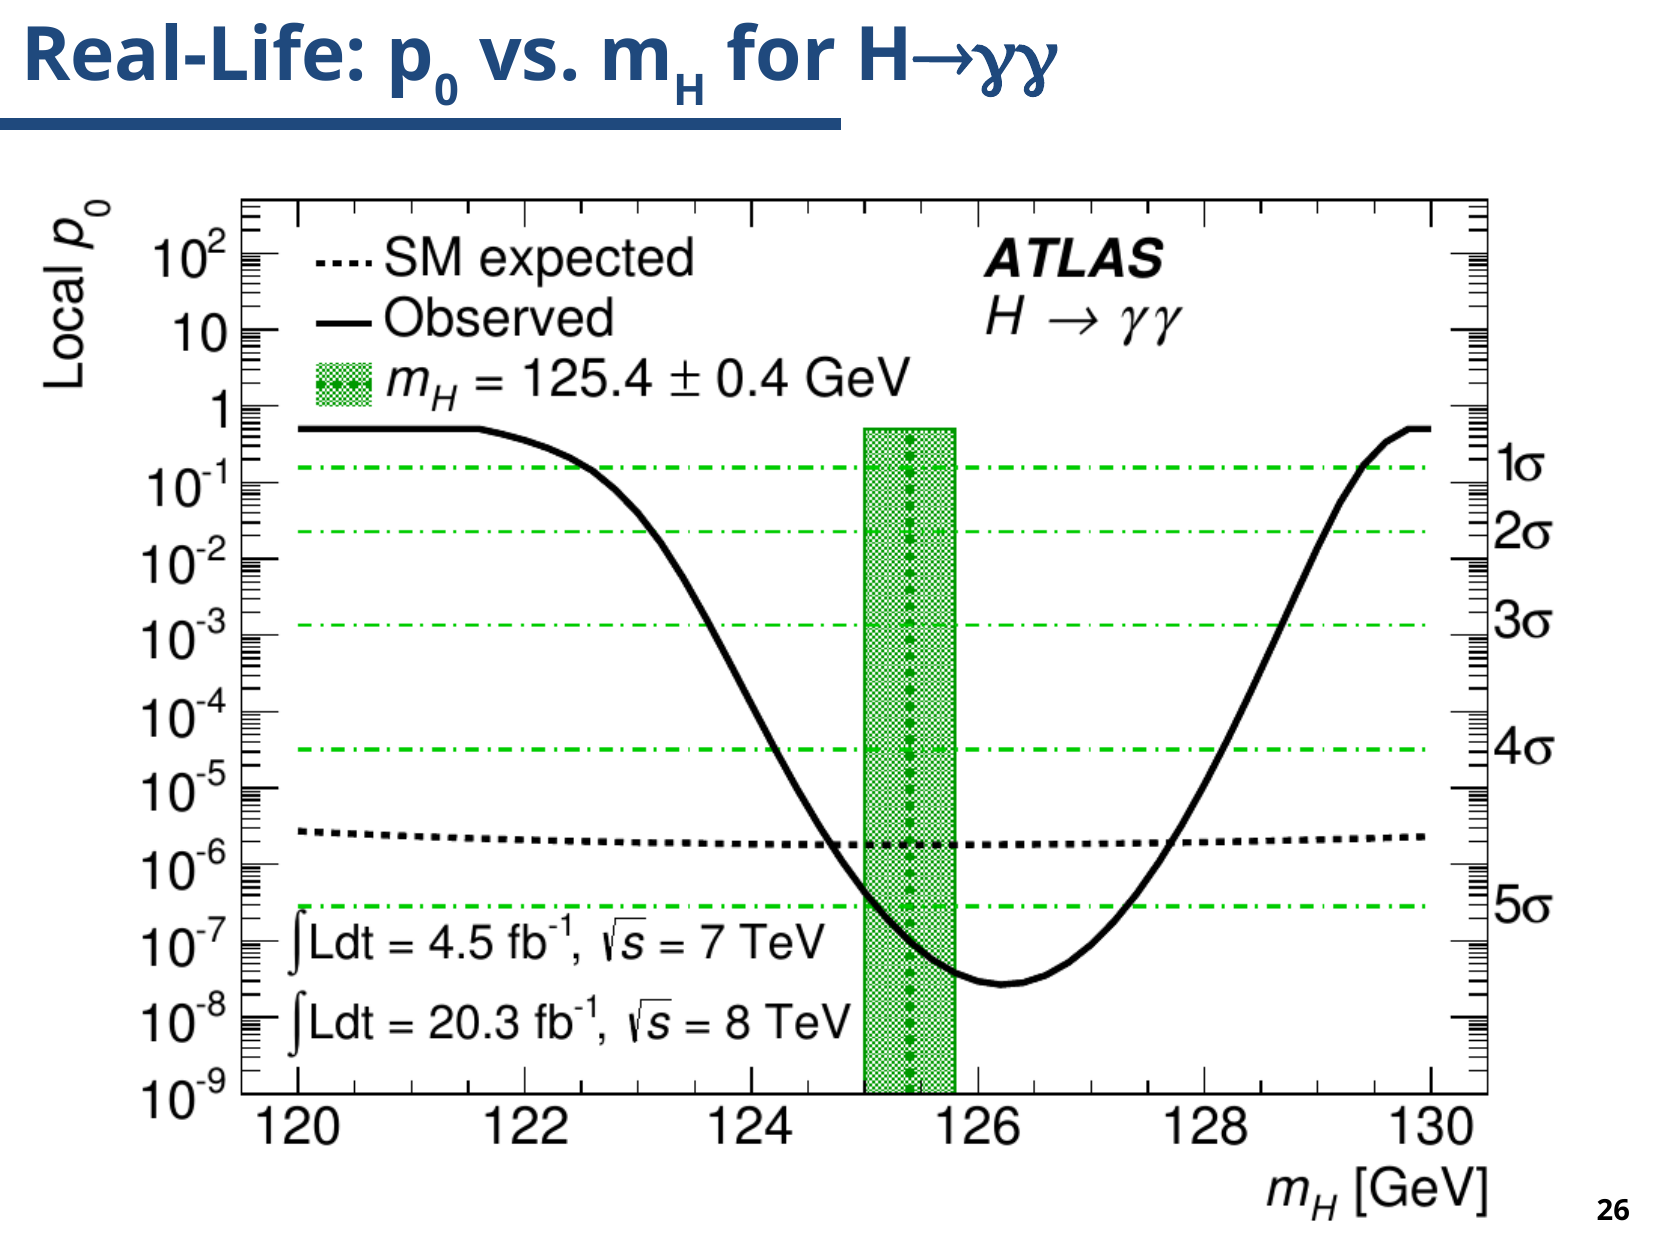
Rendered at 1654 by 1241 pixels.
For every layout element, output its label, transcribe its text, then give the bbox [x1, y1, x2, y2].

title Real-Life: p0 vs. mH for H®gg [6, 0, 1606, 122]
picture [30, 164, 1561, 1236]
